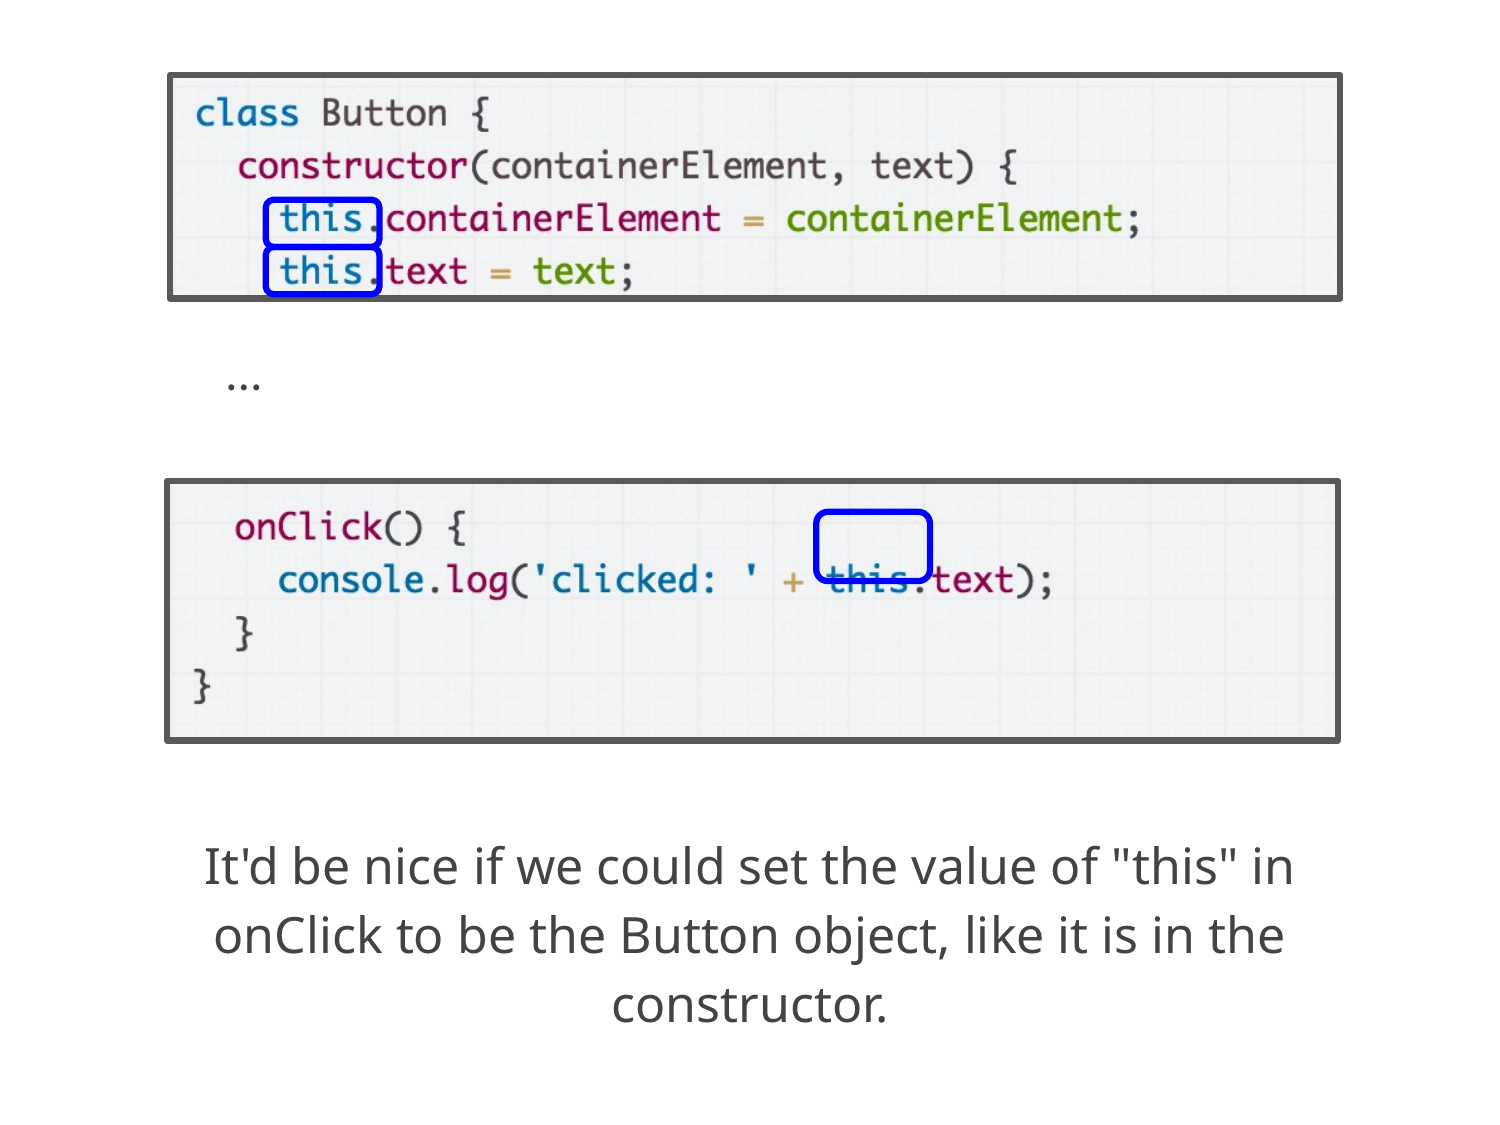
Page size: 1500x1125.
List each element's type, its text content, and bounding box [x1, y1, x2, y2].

picture [170, 483, 1335, 738]
picture [820, 570, 926, 577]
picture [269, 203, 376, 243]
picture [172, 78, 1338, 296]
picture [269, 251, 376, 291]
list ... [820, 515, 926, 570]
list It'd be nice if we could set the value of "this" in onClick to be the Button object, like it is in the constructor. [128, 810, 1372, 1064]
list ... [210, 316, 1454, 570]
